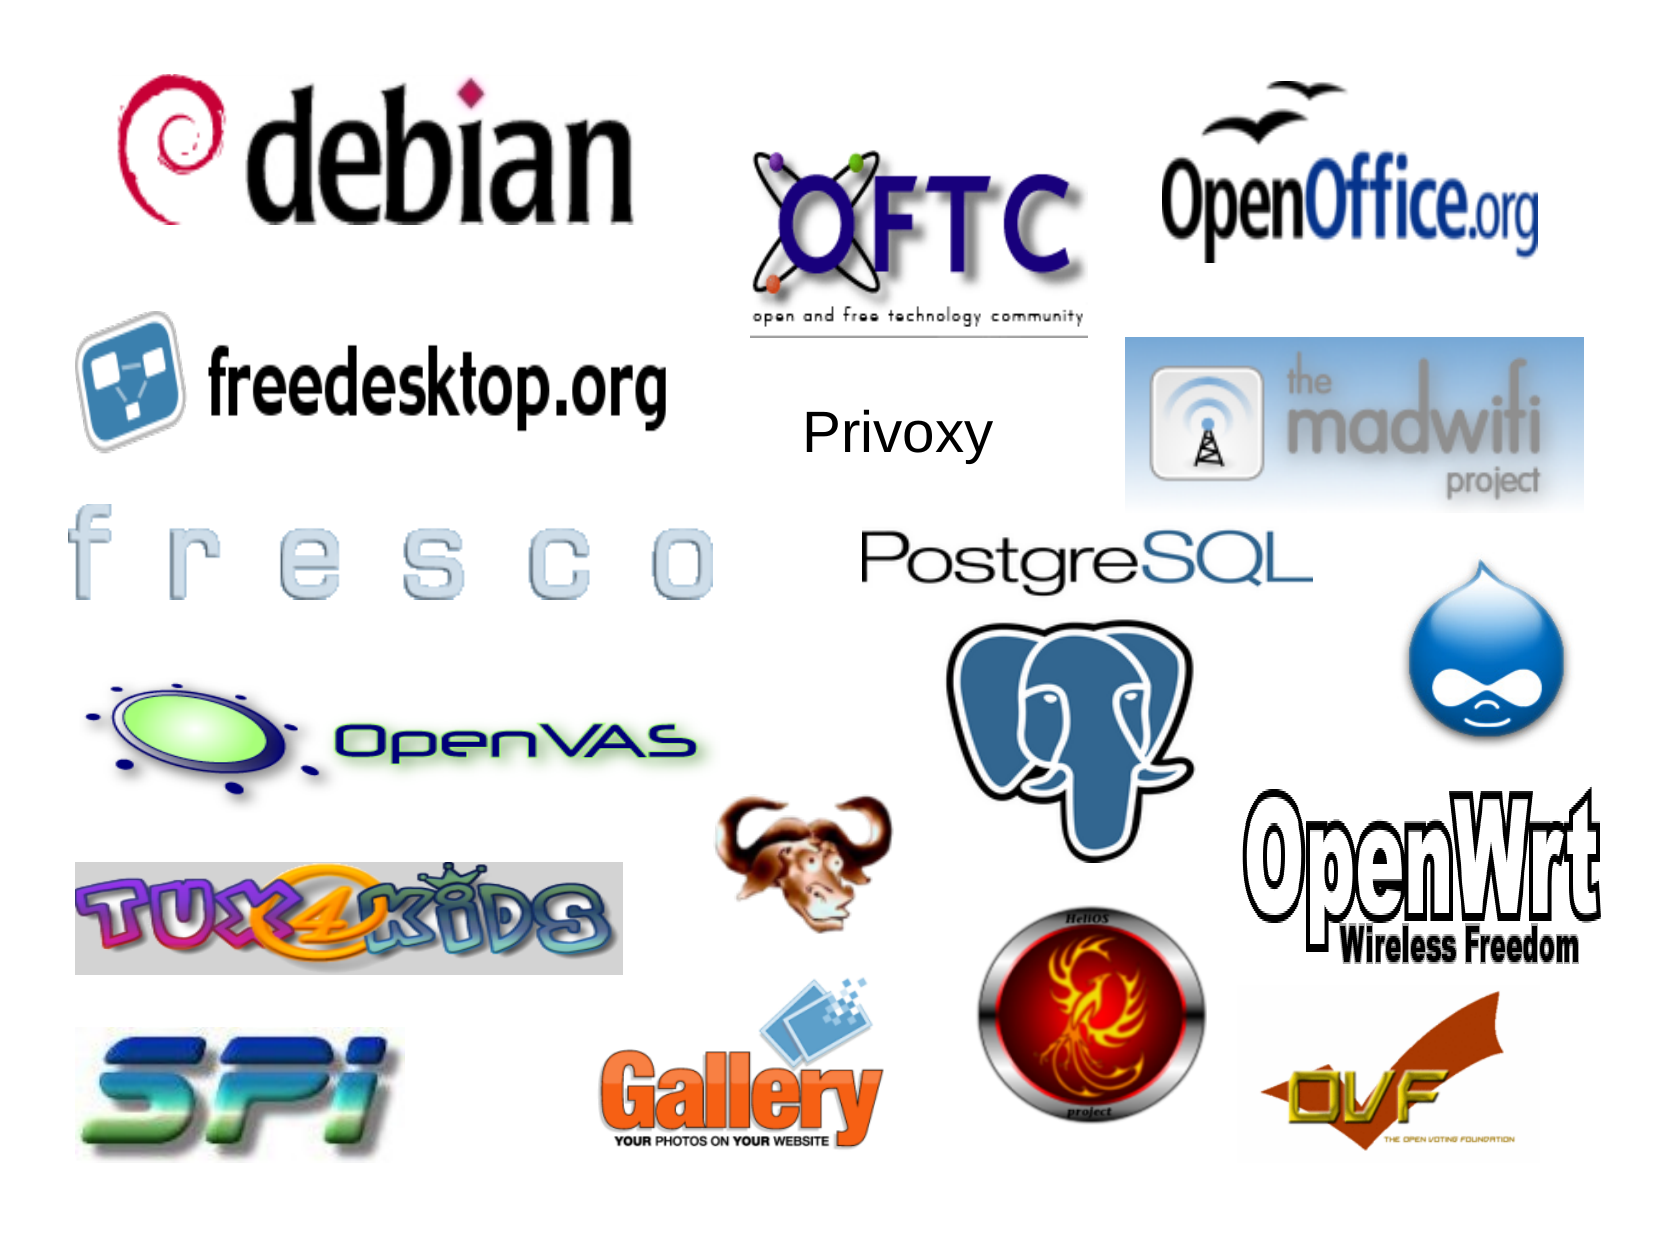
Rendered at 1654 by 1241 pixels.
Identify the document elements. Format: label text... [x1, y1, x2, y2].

picture [75, 862, 926, 1179]
picture [68, 504, 713, 601]
picture [112, 74, 638, 226]
picture [1237, 985, 1540, 1163]
picture [750, 149, 1088, 338]
picture [975, 905, 1207, 1126]
picture [75, 524, 1605, 976]
picture [75, 311, 676, 462]
picture [1125, 337, 1584, 513]
picture [75, 1027, 405, 1163]
text_box Privoxy [787, 392, 1008, 473]
picture [1397, 552, 1576, 751]
picture [1162, 81, 1538, 263]
